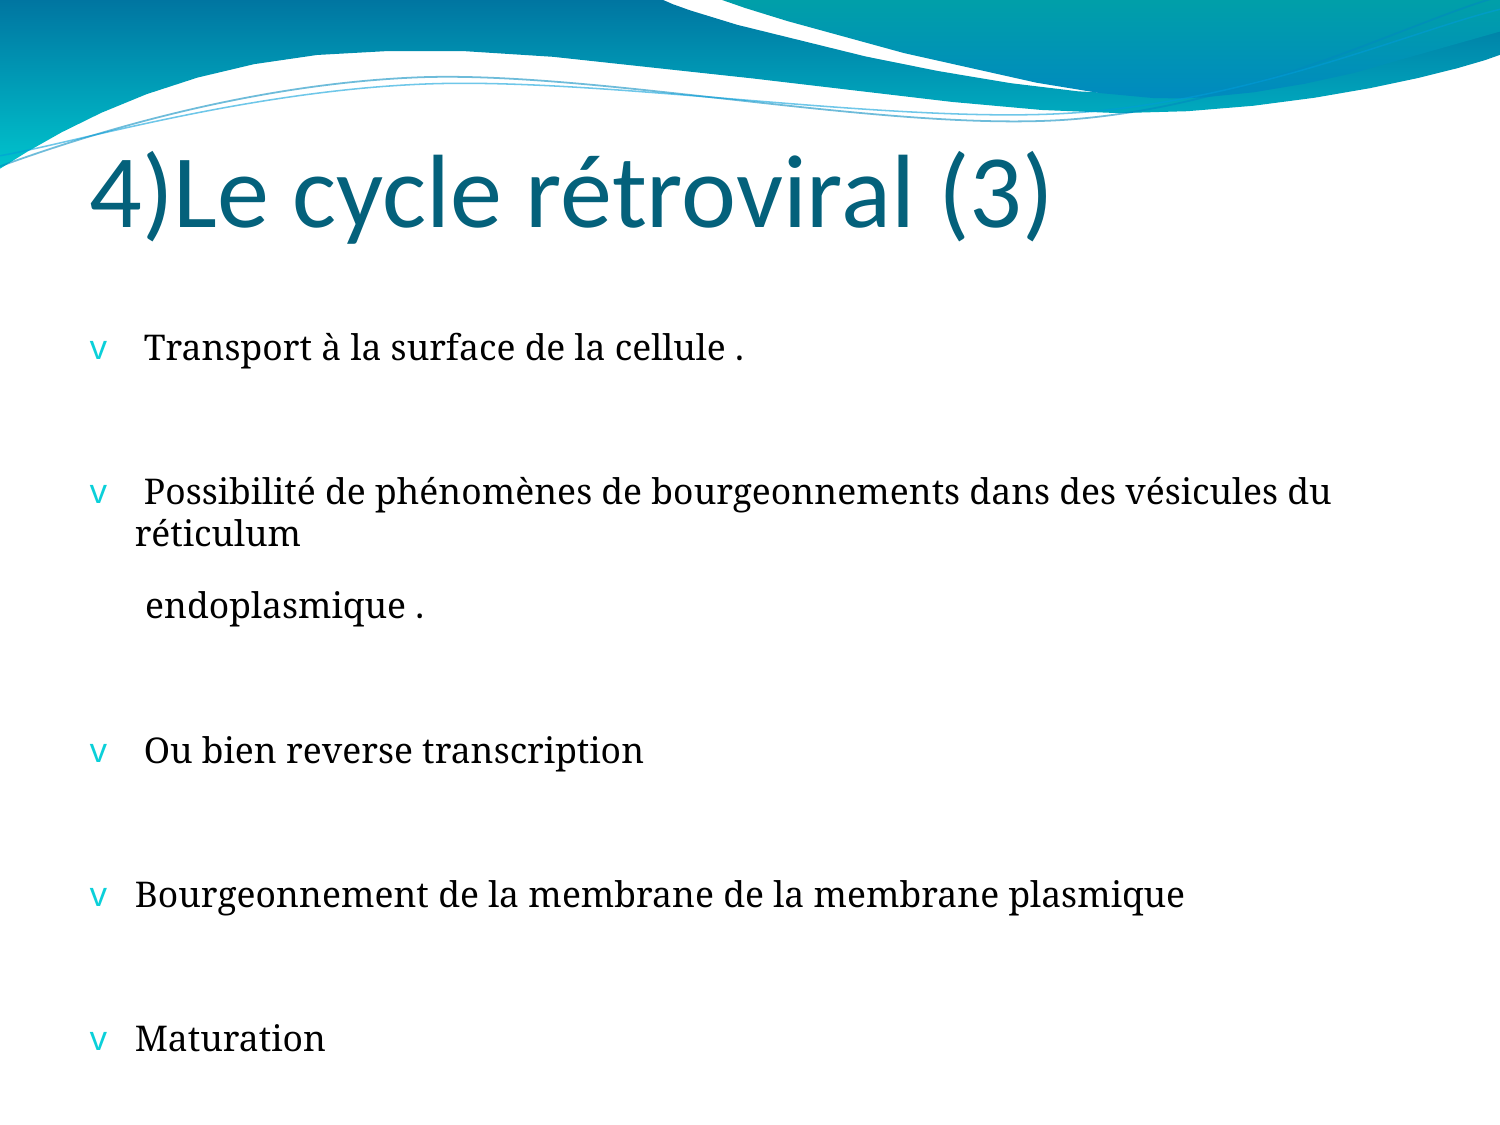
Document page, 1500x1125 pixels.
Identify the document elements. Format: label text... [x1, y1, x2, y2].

list Transport à la surface de la cellule . Possibilité de phénomènes de bourgeonnements dans des vésicules du réticulum endoplasmique . Ou bien reverse transcription Bourgeonnement de la membrane de la membrane plasmique Maturation [75, 317, 1425, 1038]
title 4)Le cycle rétroviral (3) [75, 115, 1425, 303]
